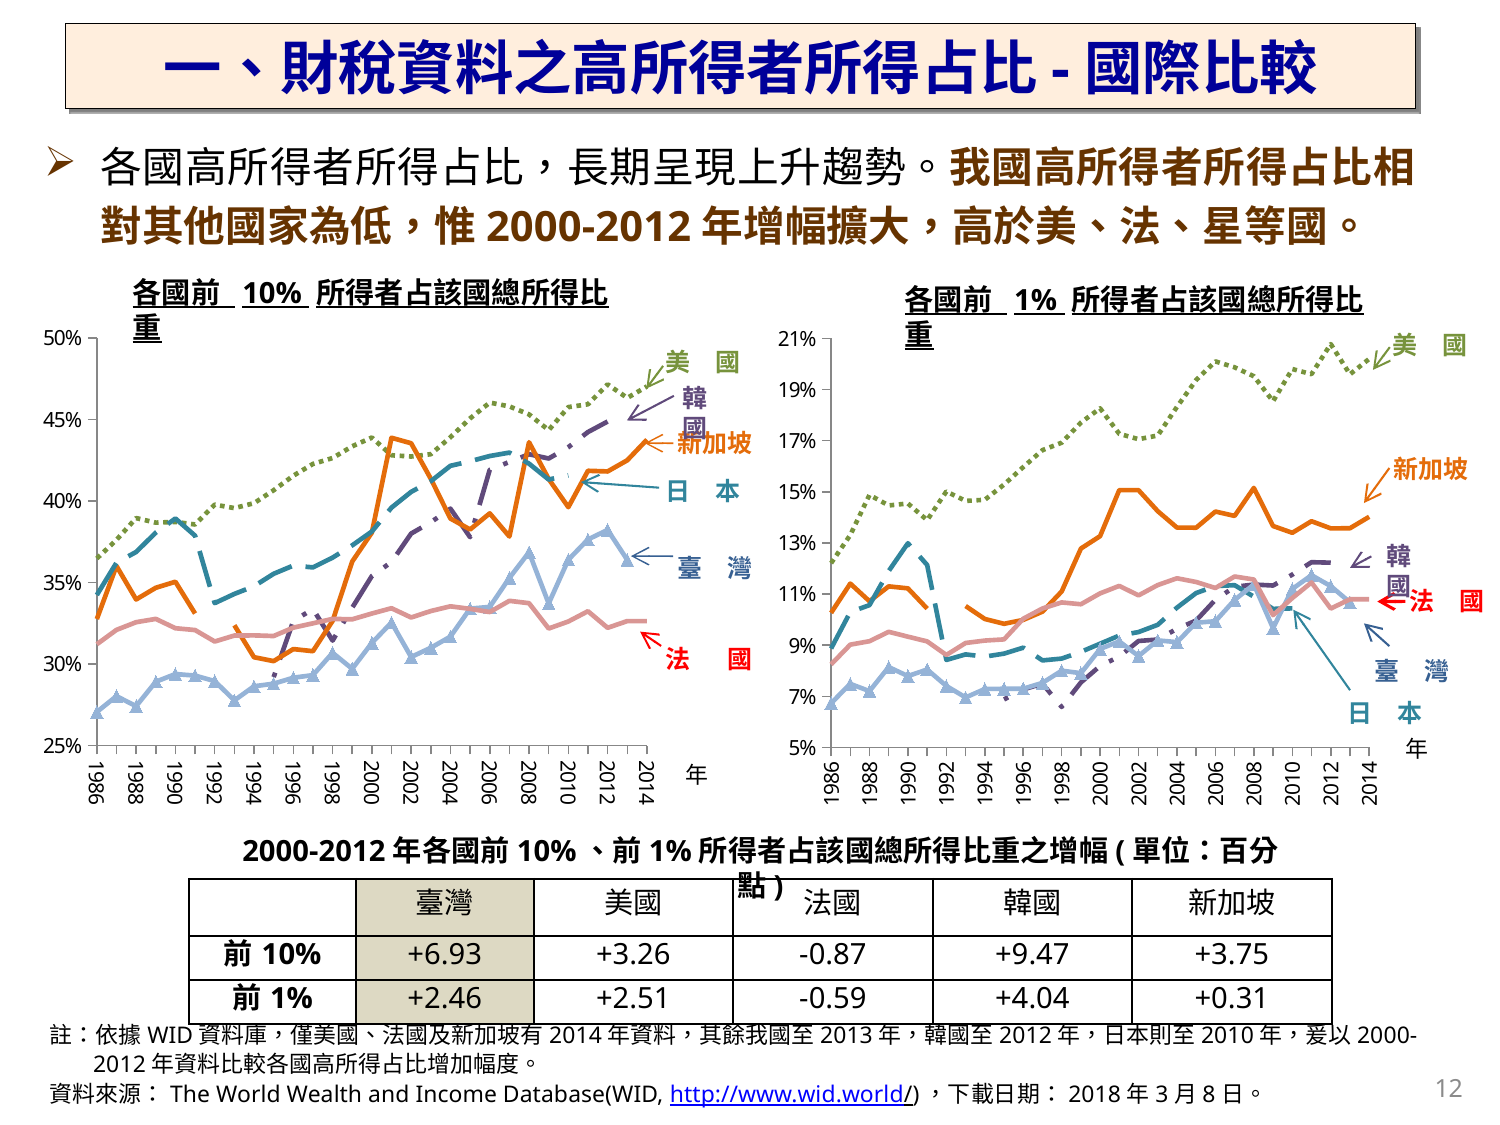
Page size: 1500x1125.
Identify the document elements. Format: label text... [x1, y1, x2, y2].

text_box 年 [1390, 726, 1449, 770]
text_box 各國前 1% 所得者占該國總所得比重 [889, 273, 1400, 359]
table_cell -0.87 [734, 937, 932, 979]
table_header 法國 [734, 880, 932, 935]
chart [651, 444, 662, 450]
chart [740, 324, 1384, 820]
text_box 年 [670, 753, 729, 796]
text_box 韓 國 [667, 375, 785, 450]
chart [652, 437, 662, 442]
text_box 法 國 [1395, 578, 1500, 623]
table_cell +3.26 [535, 937, 732, 979]
slide_number <編號> [1128, 1059, 1478, 1120]
text_box 日 本 [650, 467, 762, 513]
table_cell +2.51 [535, 981, 732, 1023]
text_box 美 國 [1377, 322, 1489, 368]
text_box 新加坡 [1379, 445, 1487, 491]
text_box 註：依據WID資料庫，僅美國、法國及新加坡有2014年資料，其餘我國至2013年，韓國至2012年，日本則至2010年，爰以2000-2012年資料比較各國高所得占比增加幅度。 資料來源：The World Wealth and Income Database(WID, http://www.wid.world/)，下載日期：2018年3月8日。 [34, 1011, 1440, 1118]
text_box 新加坡 [662, 420, 667, 442]
text_box 美 國 [650, 339, 762, 385]
table_header 美國 [535, 880, 732, 935]
text_box 韓 國 [1371, 533, 1489, 609]
text_box 一、財稅資料之高所得者所得占比-國際比較 [65, 23, 1416, 109]
table_cell 前1% [190, 981, 355, 1023]
text_box 新加坡 [662, 444, 771, 466]
text_box 日 本 [1332, 690, 1444, 736]
text_box 法 國 [650, 636, 768, 711]
table_cell +3.75 [1133, 937, 1331, 979]
table_header 韓國 [934, 880, 1131, 935]
table_cell +9.47 [934, 937, 1131, 979]
chart [33, 303, 668, 820]
text_box 各國高所得者所得占比，長期呈現上升趨勢。我國高所得者所得占比相對其他國家為低，惟2000-2012年增幅擴大，高於美、法、星等國。 [29, 125, 1430, 257]
text_box 臺 灣 [663, 545, 782, 590]
table_cell +0.31 [1133, 981, 1331, 1023]
table_cell +4.04 [934, 981, 1131, 1023]
table_header 臺灣 [357, 880, 533, 935]
chart [1360, 559, 1371, 565]
text_box 臺 灣 [1359, 647, 1478, 693]
table_header [190, 880, 355, 935]
table_cell +2.46 [357, 981, 533, 1023]
text_box 各國前 10% 所得者占該國總所得比重 [117, 267, 645, 352]
table_header 新加坡 [1133, 880, 1331, 935]
table_cell -0.59 [734, 981, 932, 1023]
table_cell 前10% [190, 937, 355, 979]
chart [1372, 628, 1384, 639]
text_box 2000-2012年各國前10%、前1%所得者占該國總所得比重之增幅(單位：百分點) [217, 824, 1304, 878]
table_cell +6.93 [357, 937, 533, 979]
